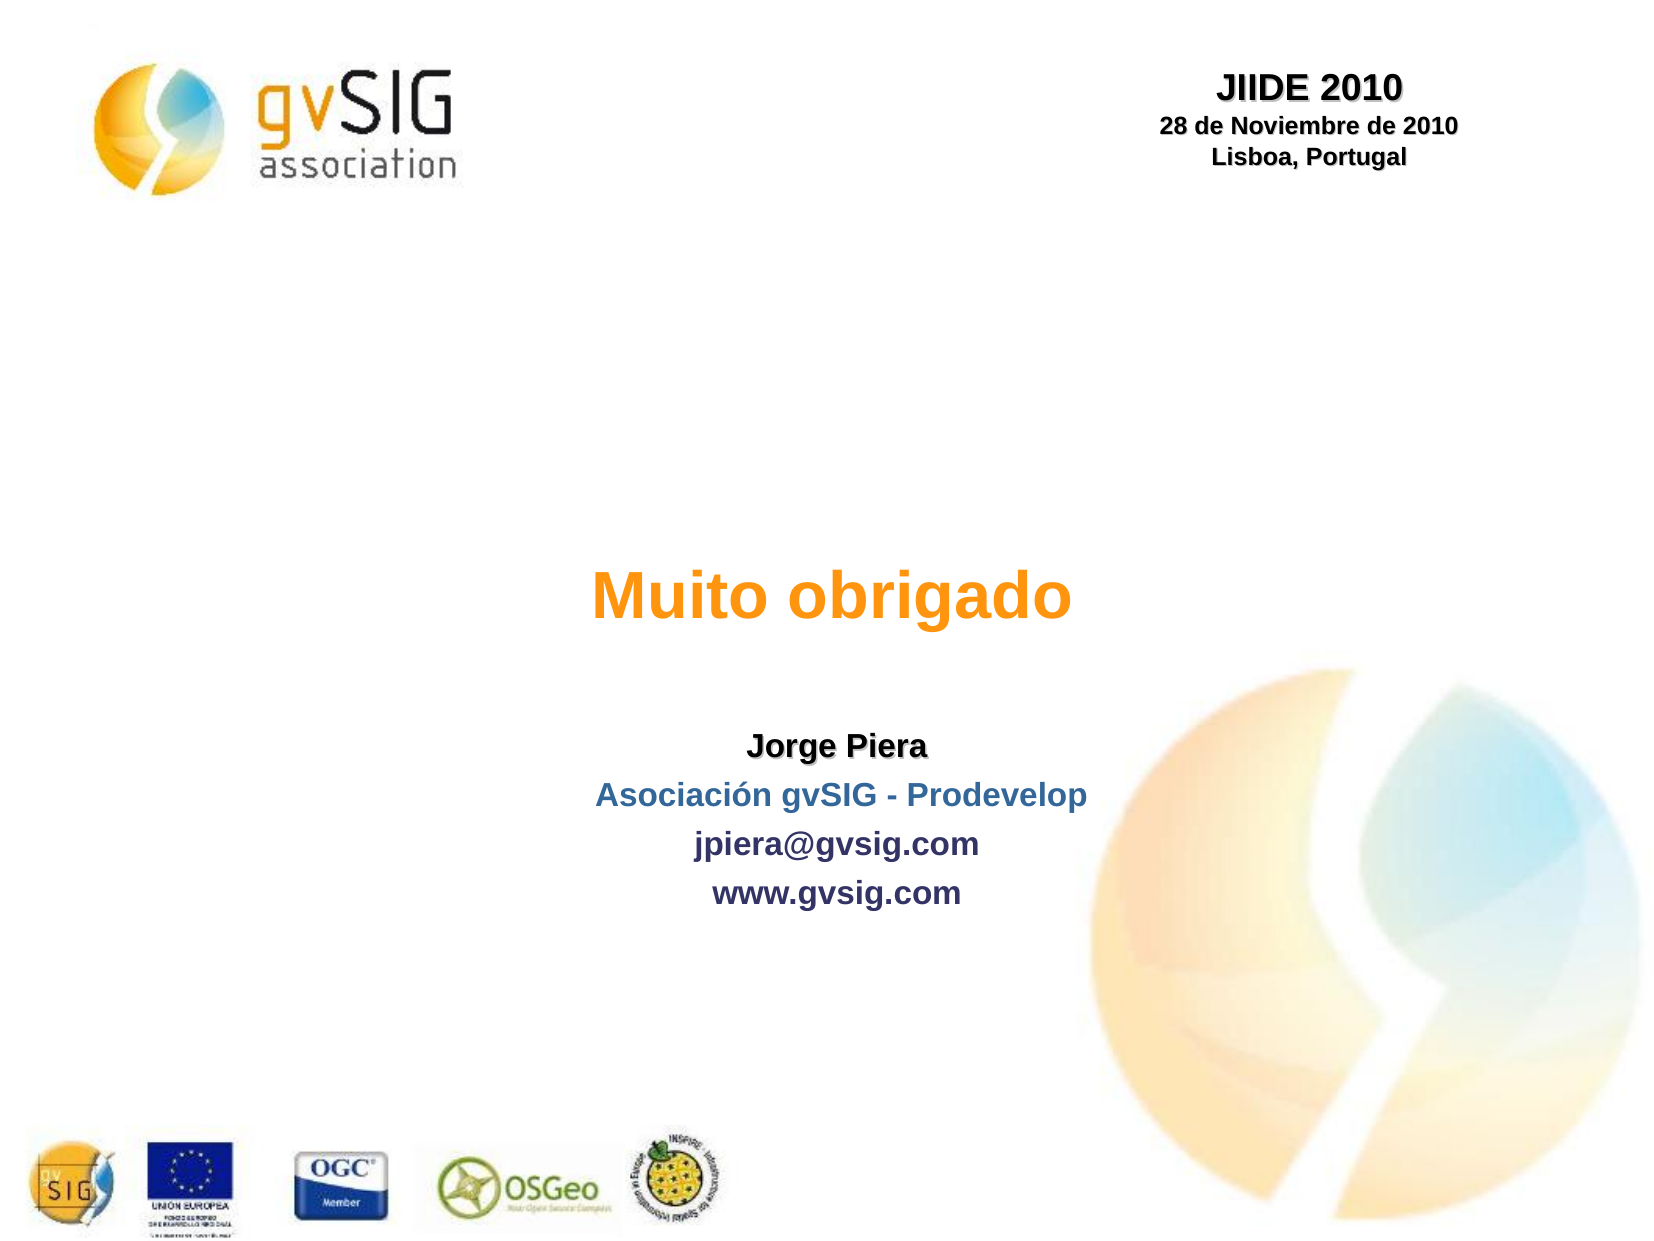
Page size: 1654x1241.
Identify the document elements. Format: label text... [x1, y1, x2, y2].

picture [1, 0, 1654, 1241]
text_box Muito obrigado [100, 550, 1565, 650]
text_box Jorge Piera Asociación gvSIG - Prodevelop jpiera@gvsig.com www.gvsig.com [516, 671, 1158, 968]
